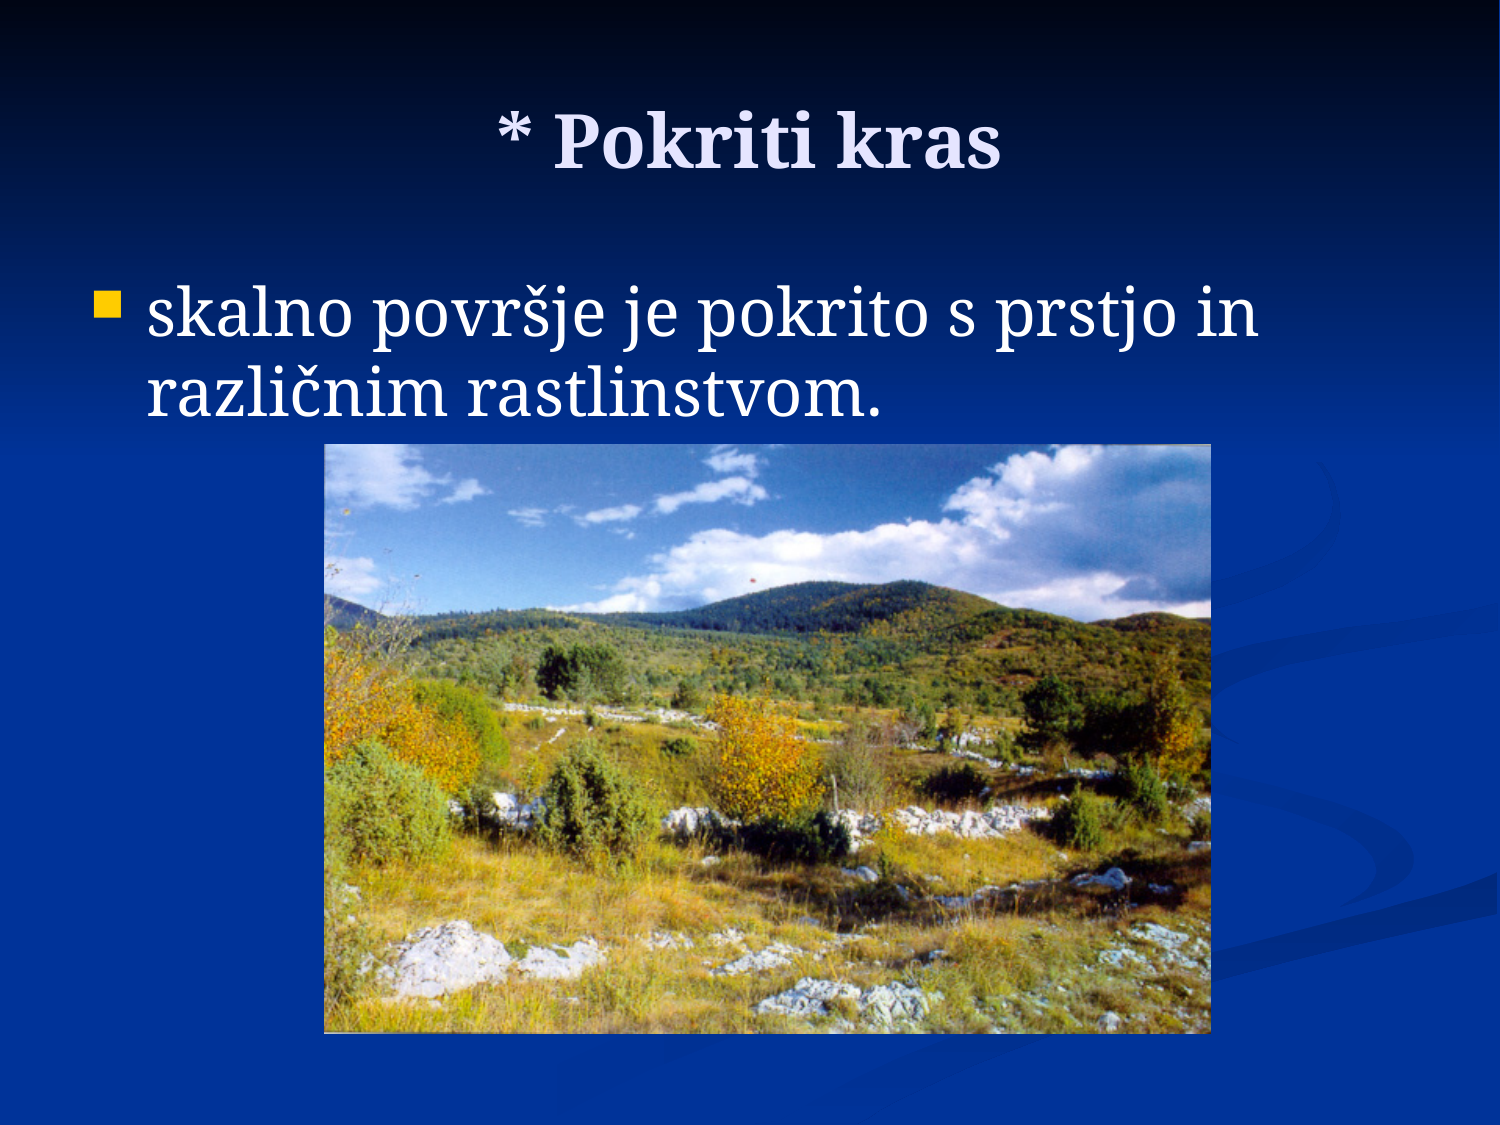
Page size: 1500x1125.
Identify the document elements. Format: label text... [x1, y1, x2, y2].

picture [324, 444, 1211, 1034]
title * Pokriti kras [75, 45, 1425, 233]
list skalno površje je pokrito s prstjo in različnim rastlinstvom. [75, 262, 1425, 1005]
